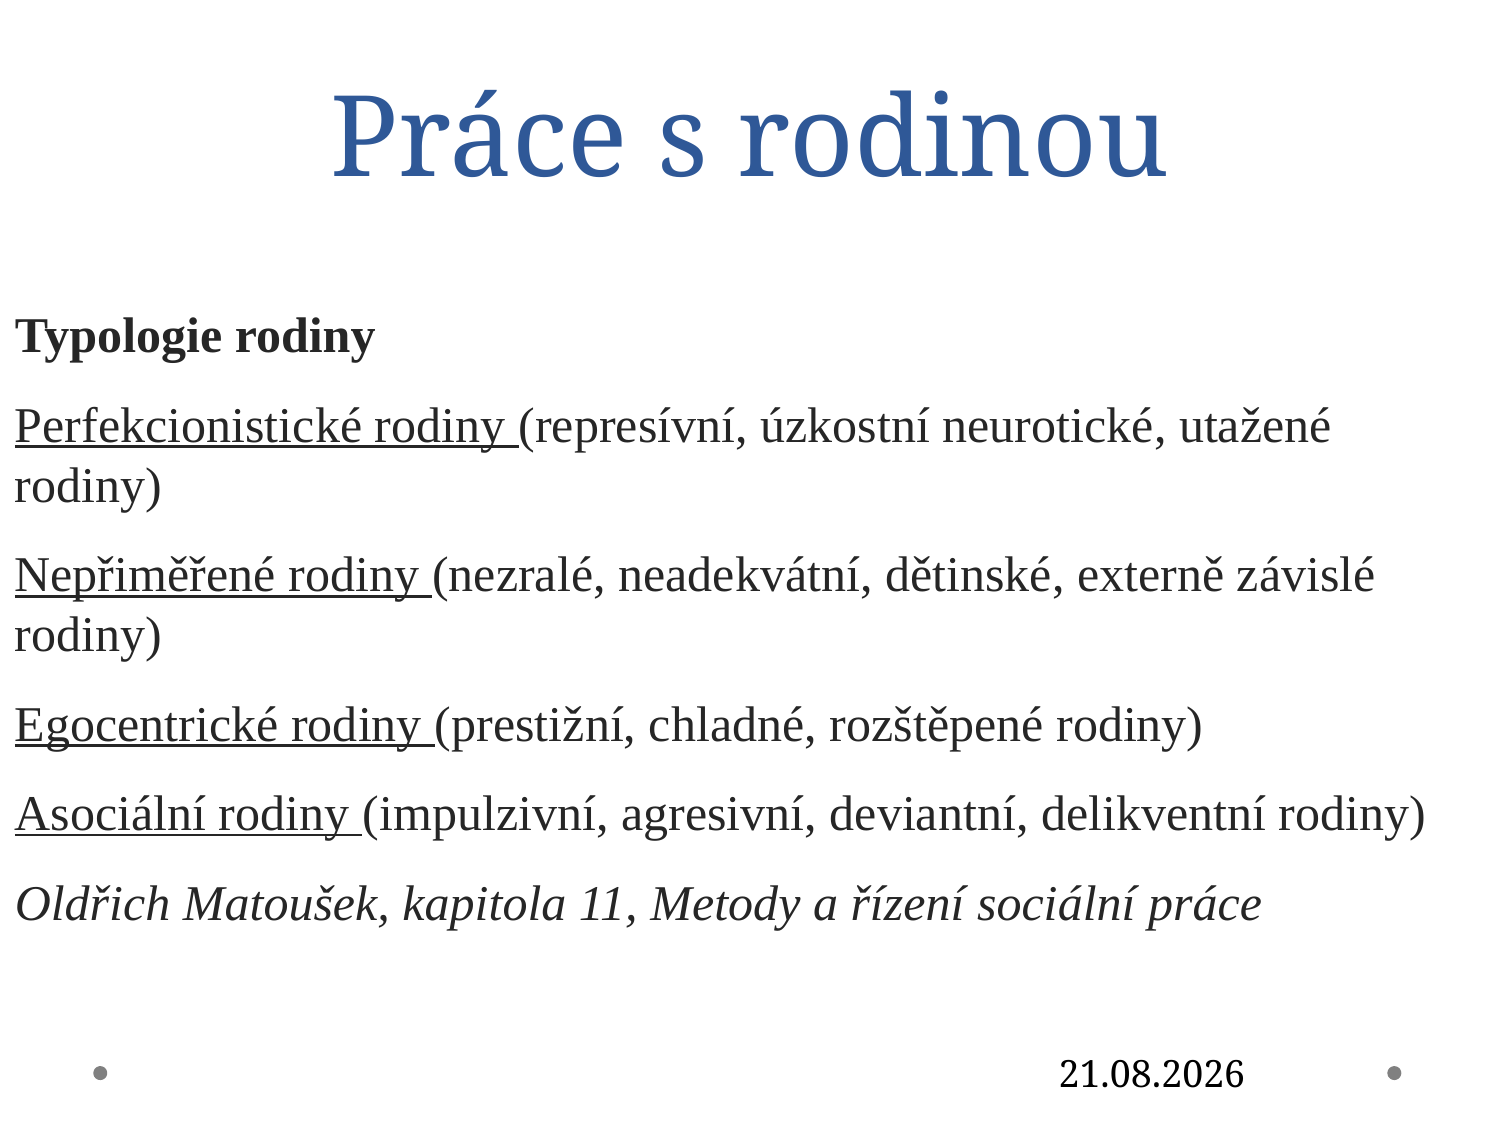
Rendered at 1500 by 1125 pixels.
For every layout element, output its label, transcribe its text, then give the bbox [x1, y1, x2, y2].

list Typologie rodiny Perfekcionistické rodiny (represívní, úzkostní neurotické, utažené rodiny) Nepřiměřené rodiny (nezralé, neadekvátní, dětinské, externě závislé rodiny) Egocentrické rodiny (prestižní, chladné, rozštěpené rodiny) Asociální rodiny (impulzivní, agresivní, deviantní, delikventní rodiny) Oldřich Matoušek, kapitola 11, Metody a řízení sociální práce [0, 205, 1500, 1125]
title Práce s rodinou [75, 0, 1425, 205]
